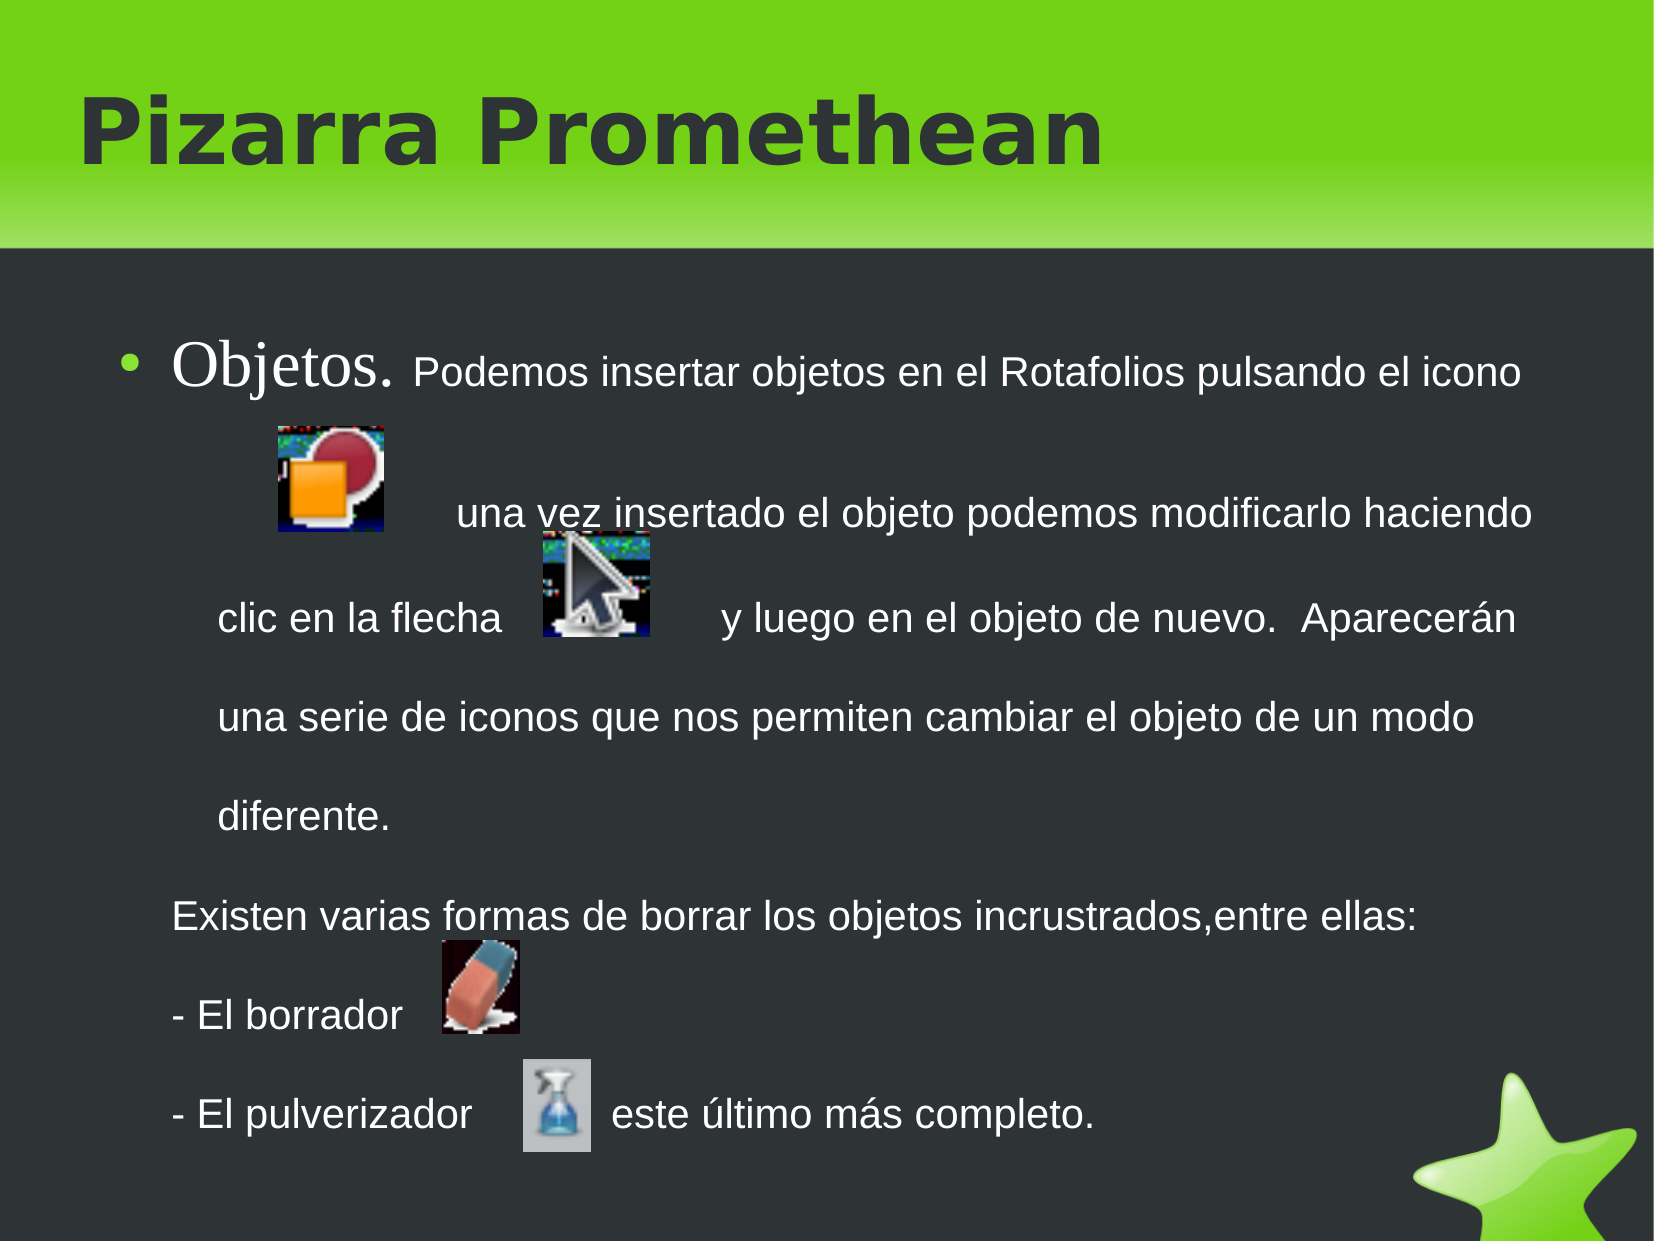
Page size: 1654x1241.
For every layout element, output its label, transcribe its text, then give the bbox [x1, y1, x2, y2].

picture [278, 426, 384, 532]
picture [543, 531, 650, 637]
picture [442, 940, 520, 1034]
picture [523, 1059, 591, 1152]
list Objetos. Podemos insertar objetos en el Rotafolios pulsando el icono una vez insertado el objeto podemos modificarlo haciendo clic en la flecha y luego en el objeto de nuevo. Aparecerán una serie de iconos que nos permiten cambiar el objeto de un modo diferente. Existen varias formas de borrar los objetos incrustrados,entre ellas: - El borrador - El pulverizador este último más completo. [82, 290, 1571, 1241]
picture [0, 0, 1654, 1241]
title Pizarra Promethean [76, 36, 1565, 229]
